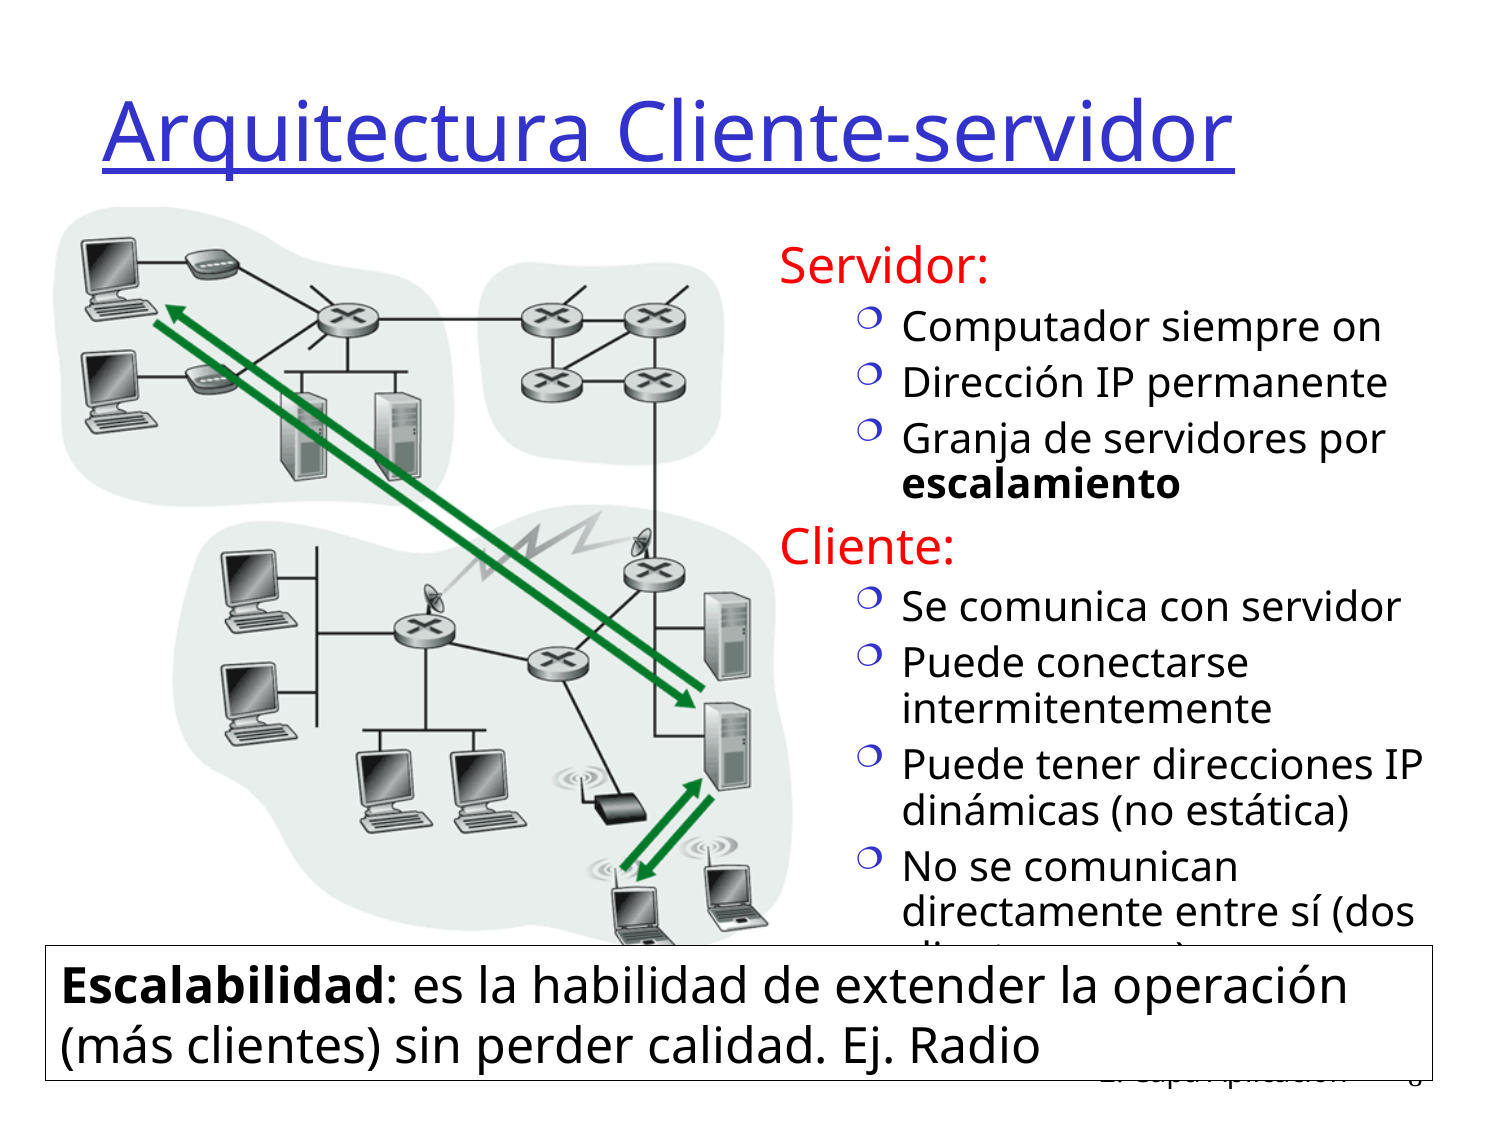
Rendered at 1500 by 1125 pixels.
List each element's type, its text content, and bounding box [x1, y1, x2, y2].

list Servidor: Computador siempre on Dirección IP permanente Granja de servidores por escalamiento Cliente: Se comunica con servidor Puede conectarse intermitentemente Puede tener direcciones IP dinámicas (no estática) No se comunican directamente entre sí (dos clientes puros) [765, 232, 1465, 995]
title Arquitectura Cliente-servidor [87, 37, 1363, 225]
text_box Escalabilidad: es la habilidad de extender la operación (más clientes) sin perder calidad. Ej. Radio [45, 945, 1433, 1081]
picture [53, 207, 802, 945]
